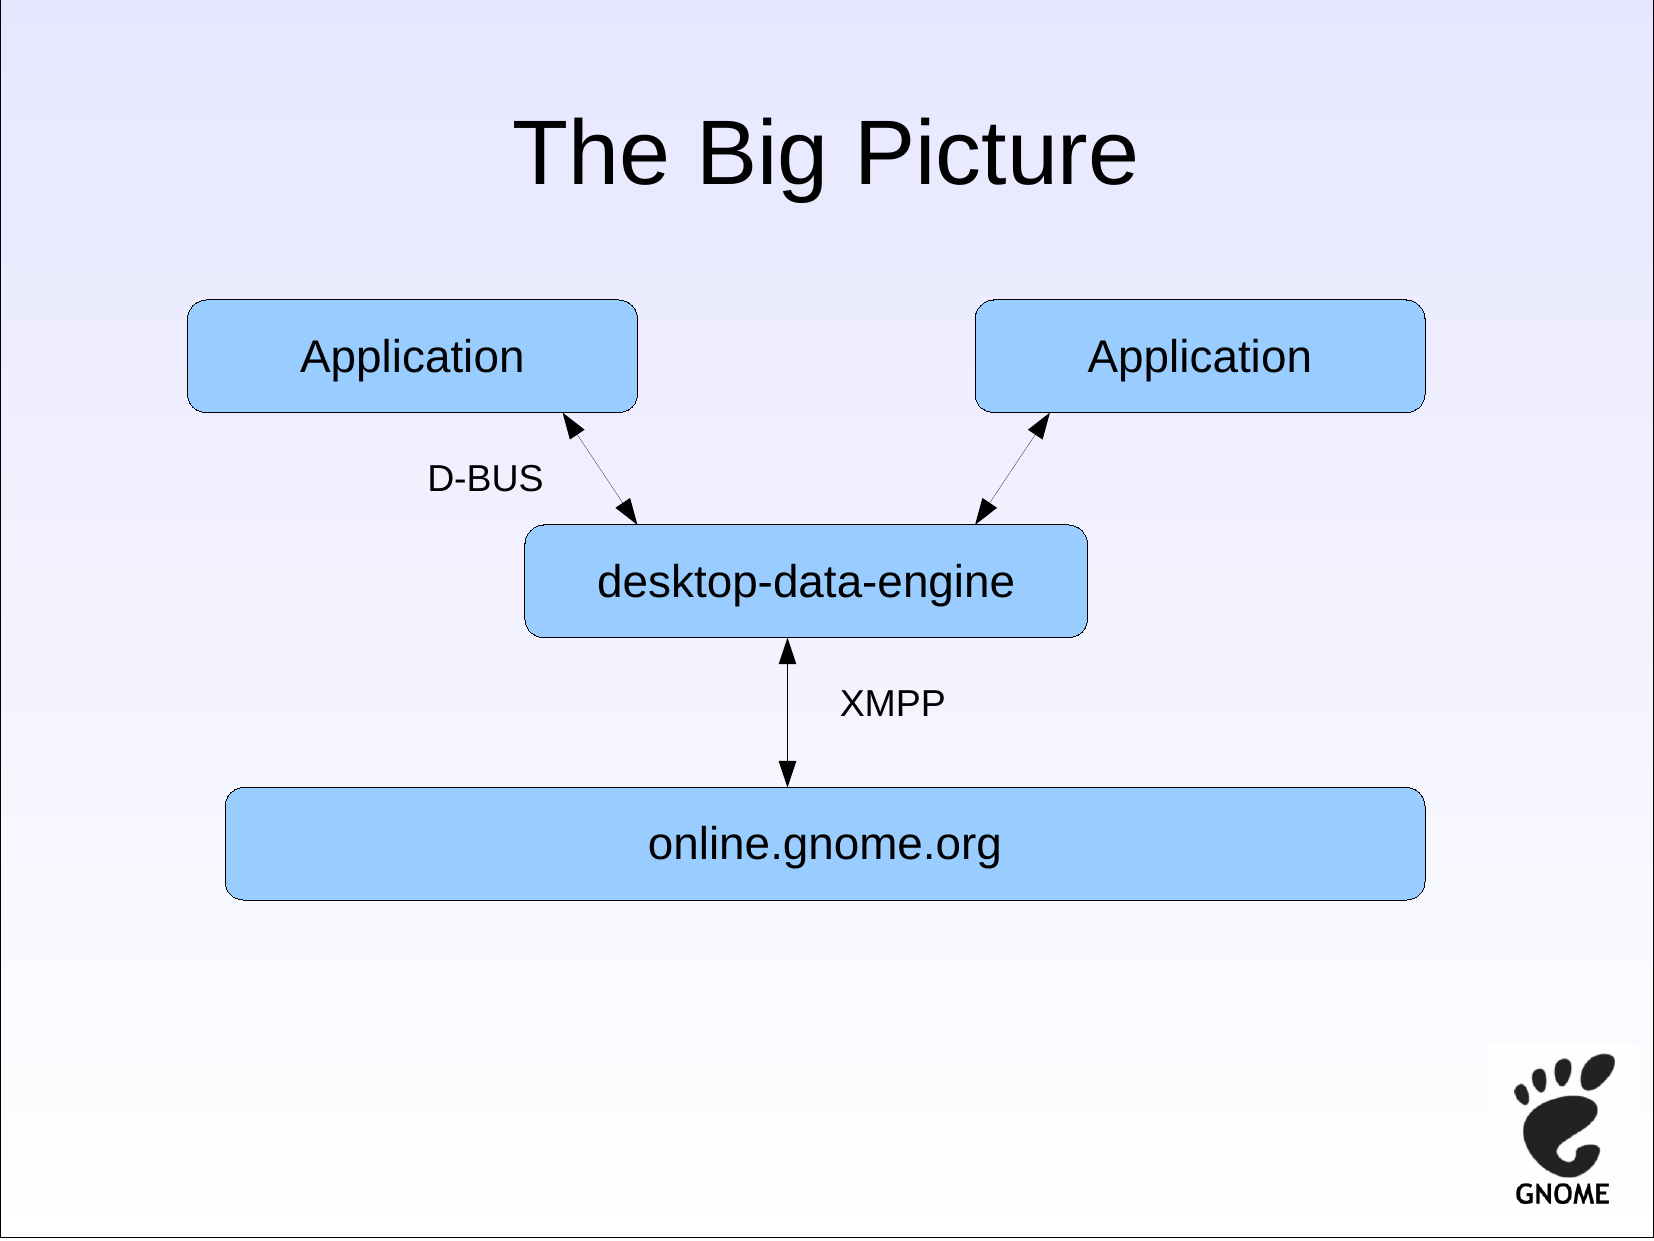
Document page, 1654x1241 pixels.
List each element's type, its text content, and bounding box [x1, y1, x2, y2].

text_box online.gnome.org [225, 787, 1426, 901]
title The Big Picture [82, 49, 1571, 257]
picture [1488, 1044, 1639, 1216]
text_box Application [187, 299, 638, 413]
text_box XMPP [825, 675, 961, 732]
text_box Application [975, 299, 1426, 413]
text_box D-BUS [412, 450, 563, 507]
text_box desktop-data-engine [524, 524, 1088, 638]
